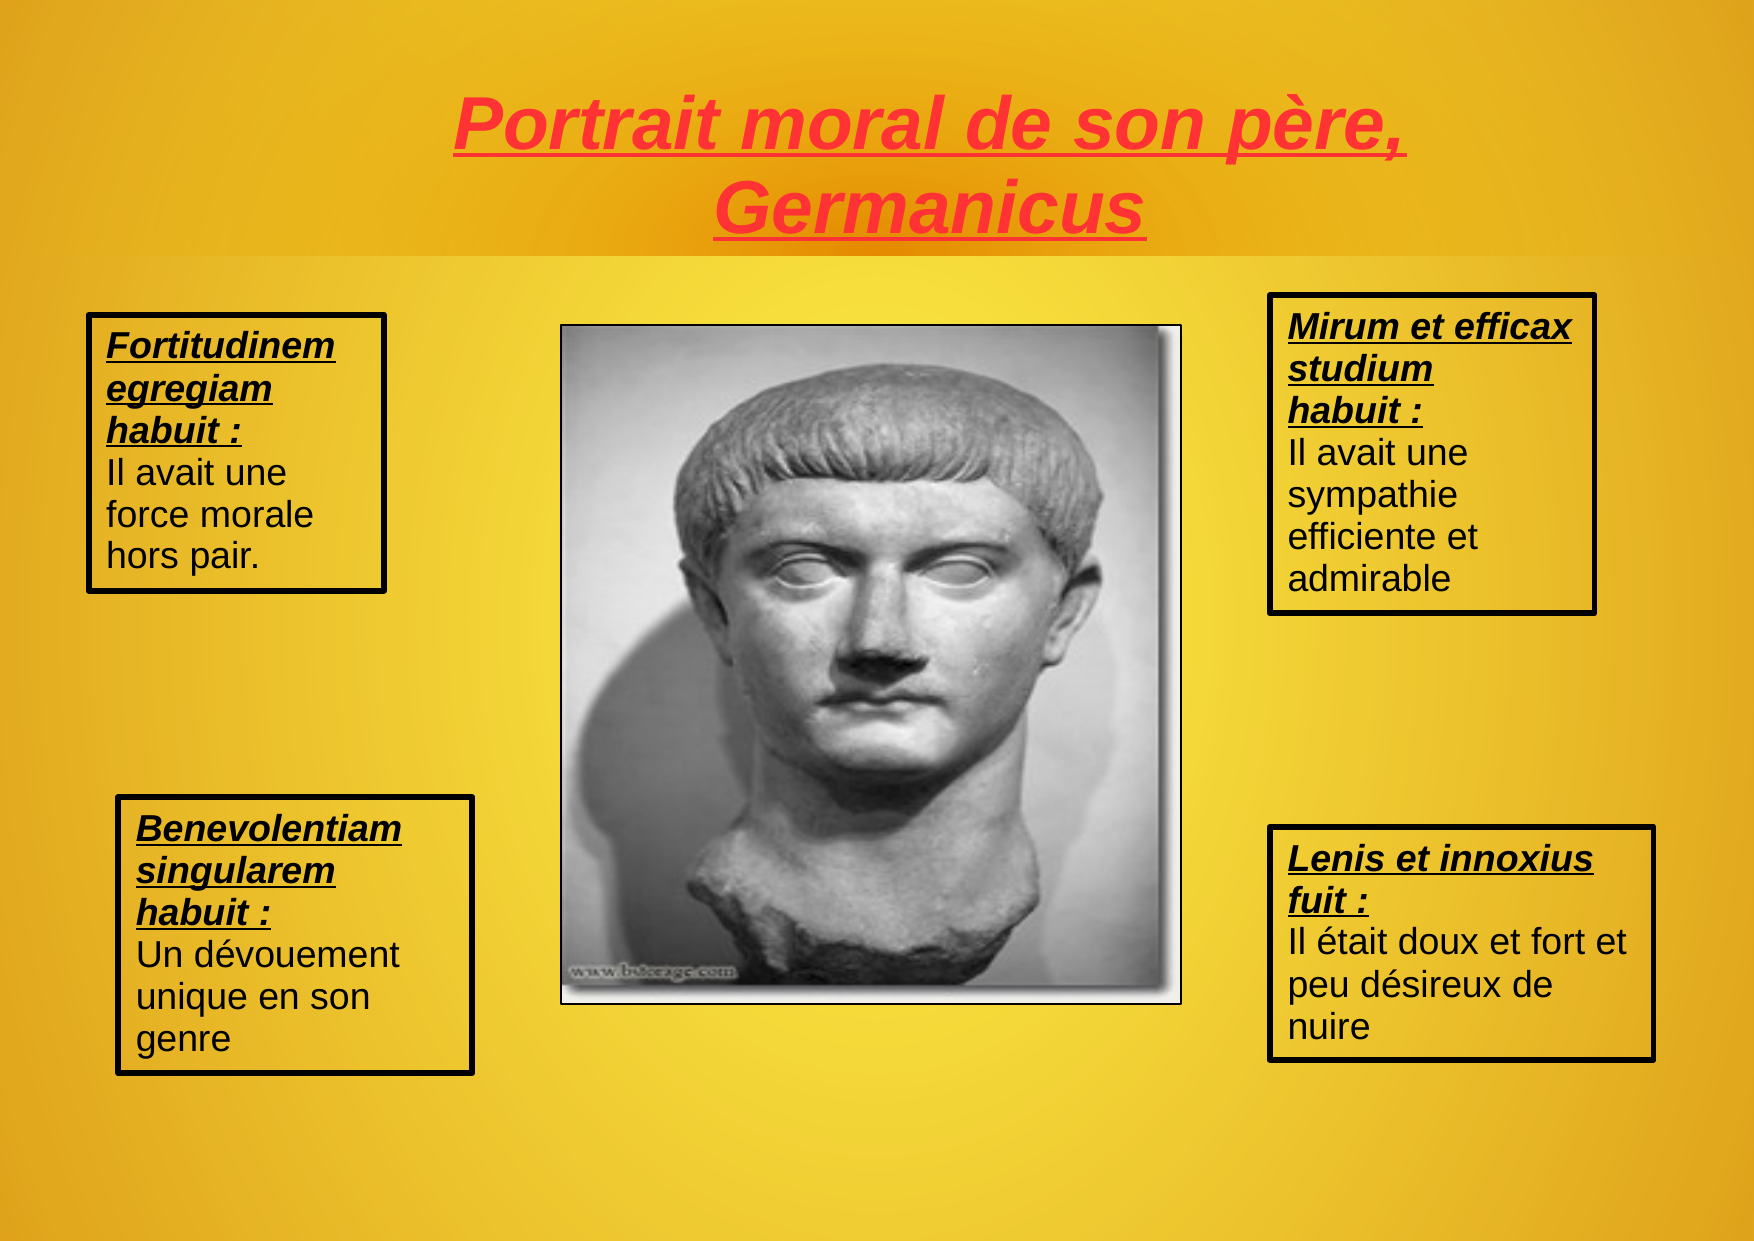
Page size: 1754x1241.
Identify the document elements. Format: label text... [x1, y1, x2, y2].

text_box Benevolentiam singularem habuit : Un dévouement unique en son genre [118, 797, 473, 1074]
picture [562, 326, 1180, 1003]
text_box Fortitudinem egregiam habuit : Il avait une force morale hors pair. [88, 314, 384, 591]
text_box Lenis et innoxius fuit : Il était doux et fort et peu désireux de nuire [1269, 826, 1654, 1060]
text_box Portrait moral de son père, Germanicus [295, 73, 1565, 257]
text_box Mirum et efficax studium habuit : Il avait une sympathie efficiente et admirable [1269, 295, 1595, 614]
